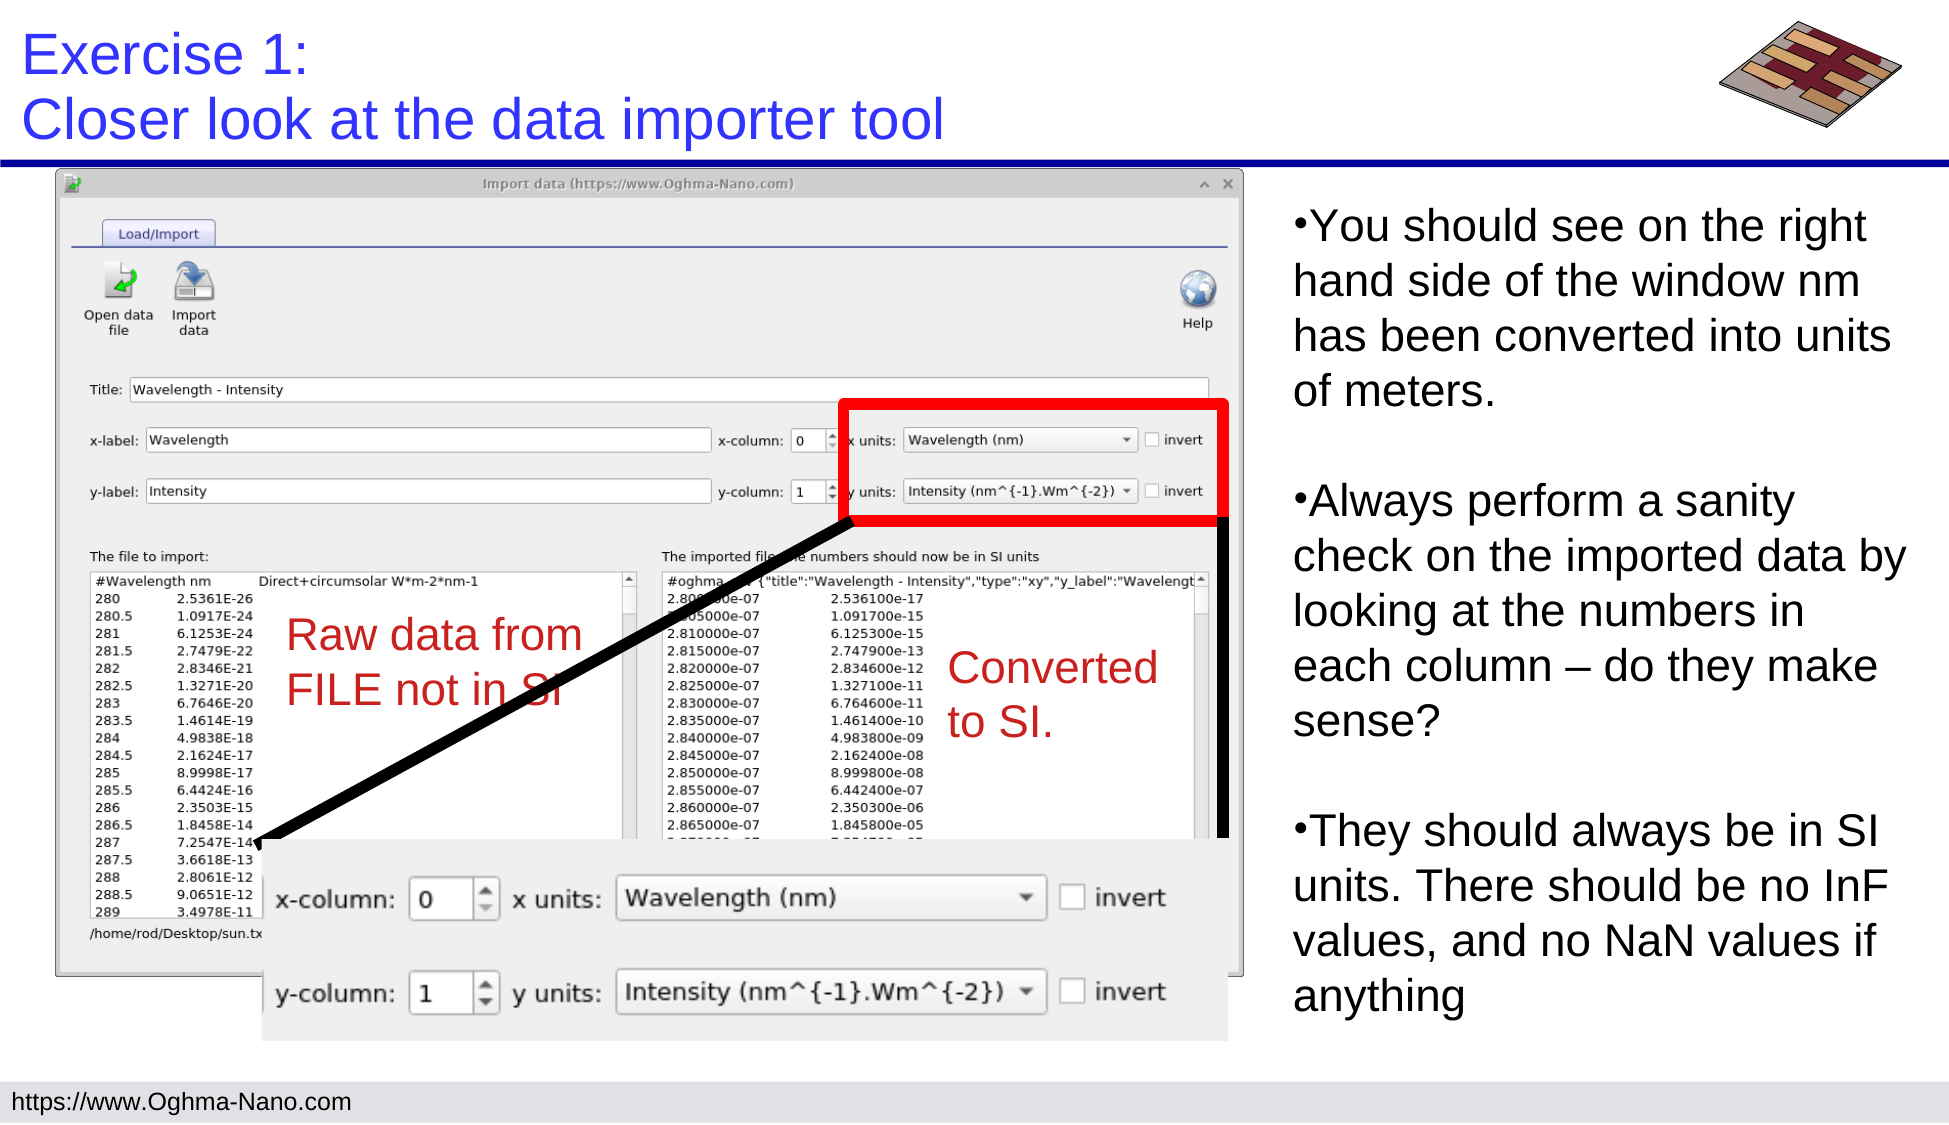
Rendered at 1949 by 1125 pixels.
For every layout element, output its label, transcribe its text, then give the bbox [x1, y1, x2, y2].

title Exercise 1: Closer look at the data importer tool [6, 14, 1615, 160]
text_box Raw data from FILE not in SI [271, 596, 666, 777]
picture [55, 168, 1244, 1041]
text_box Converted to SI. [932, 629, 1184, 755]
text_box You should see on the right hand side of the window nm has been converted into units of meters. Always perform a sanity check on the imported data by looking at the numbers in each column – do they make sense? They should always be in SI units. There should be no InF values, and no NaN values if anything [1278, 188, 1926, 1028]
text_box Raw data from FILE not in SI [396, 630, 666, 777]
